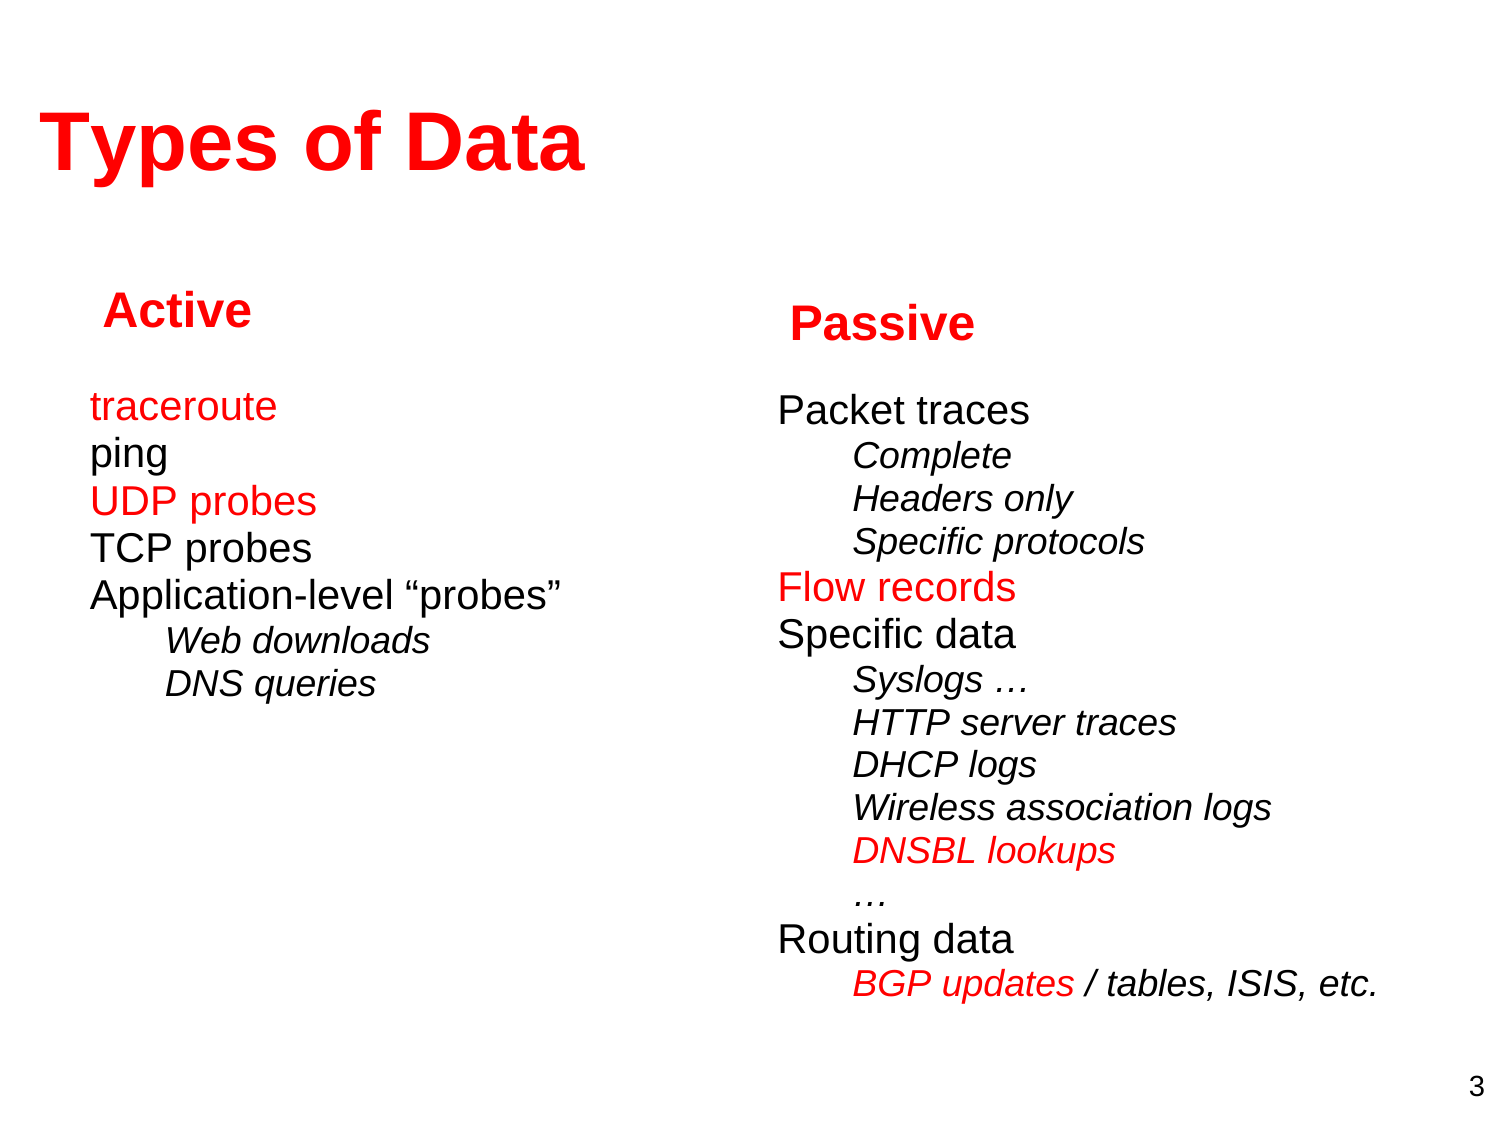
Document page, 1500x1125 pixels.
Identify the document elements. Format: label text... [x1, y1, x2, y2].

list traceroute ping UDP probes TCP probes Application-level “probes” Web downloads DNS queries [75, 382, 738, 1063]
text_box Active [87, 274, 501, 347]
title Types of Data [24, 47, 1463, 236]
list Packet traces Complete Headers only Specific protocols Flow records Specific data Syslogs … HTTP server traces DHCP logs Wireless association logs DNSBL lookups … Routing data BGP updates / tables, ISIS, etc. [762, 387, 1475, 1123]
text_box Passive [774, 287, 1188, 359]
